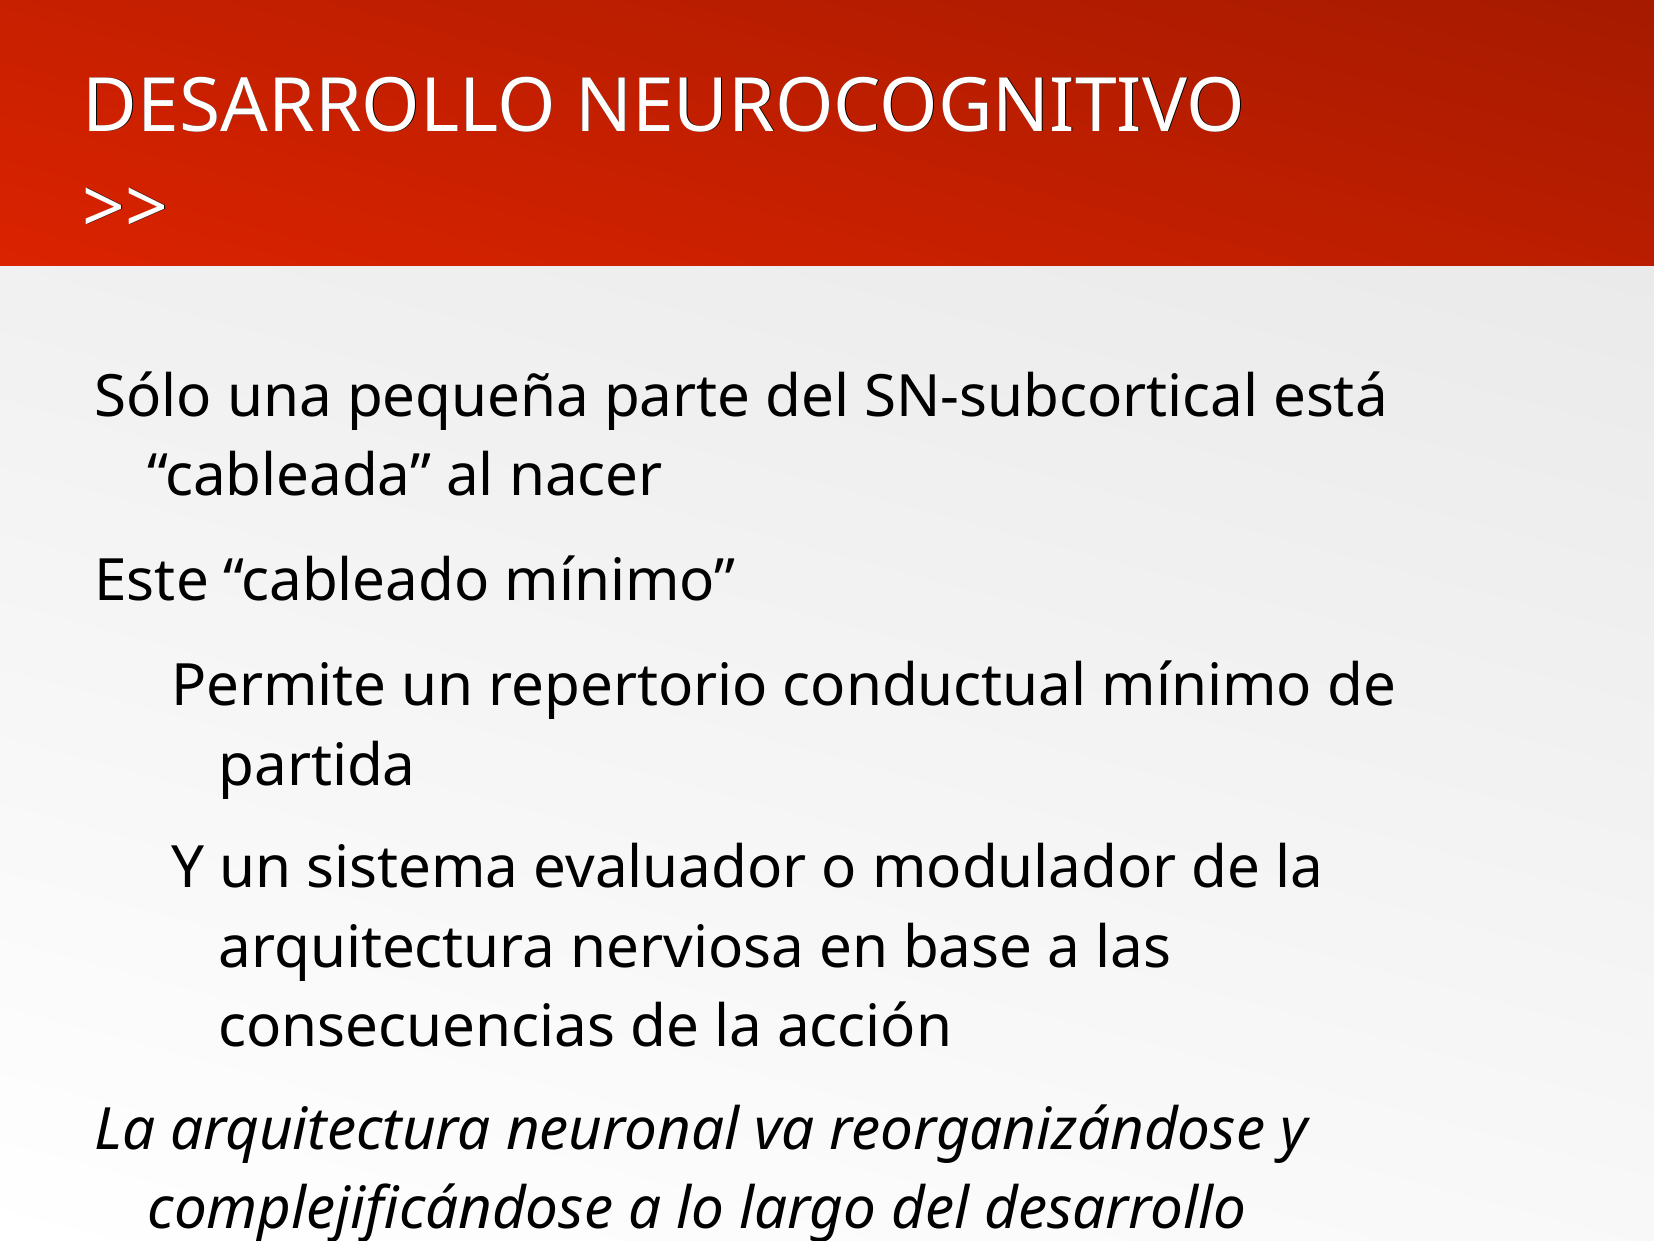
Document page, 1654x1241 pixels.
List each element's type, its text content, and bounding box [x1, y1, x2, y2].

list Sólo una pequeña parte del SN-subcortical está “cableada” al nacer Este “cableado mínimo” Permite un repertorio conductual mínimo de partida Y un sistema evaluador o modulador de la arquitectura nerviosa en base a las consecuencias de la acción La arquitectura neuronal va reorganizándose y complejificándose a lo largo del desarrollo sensomotor, como resultado de su propia actividad situada y evaluada por sistemas de modulación sináptica que debilitan o refuerzan las conexiones sinápticas. [76, 354, 1565, 1211]
title DESARROLLO NEUROCOGNITIVO >> [82, 49, 1571, 257]
text_box [0, 0, 1654, 266]
